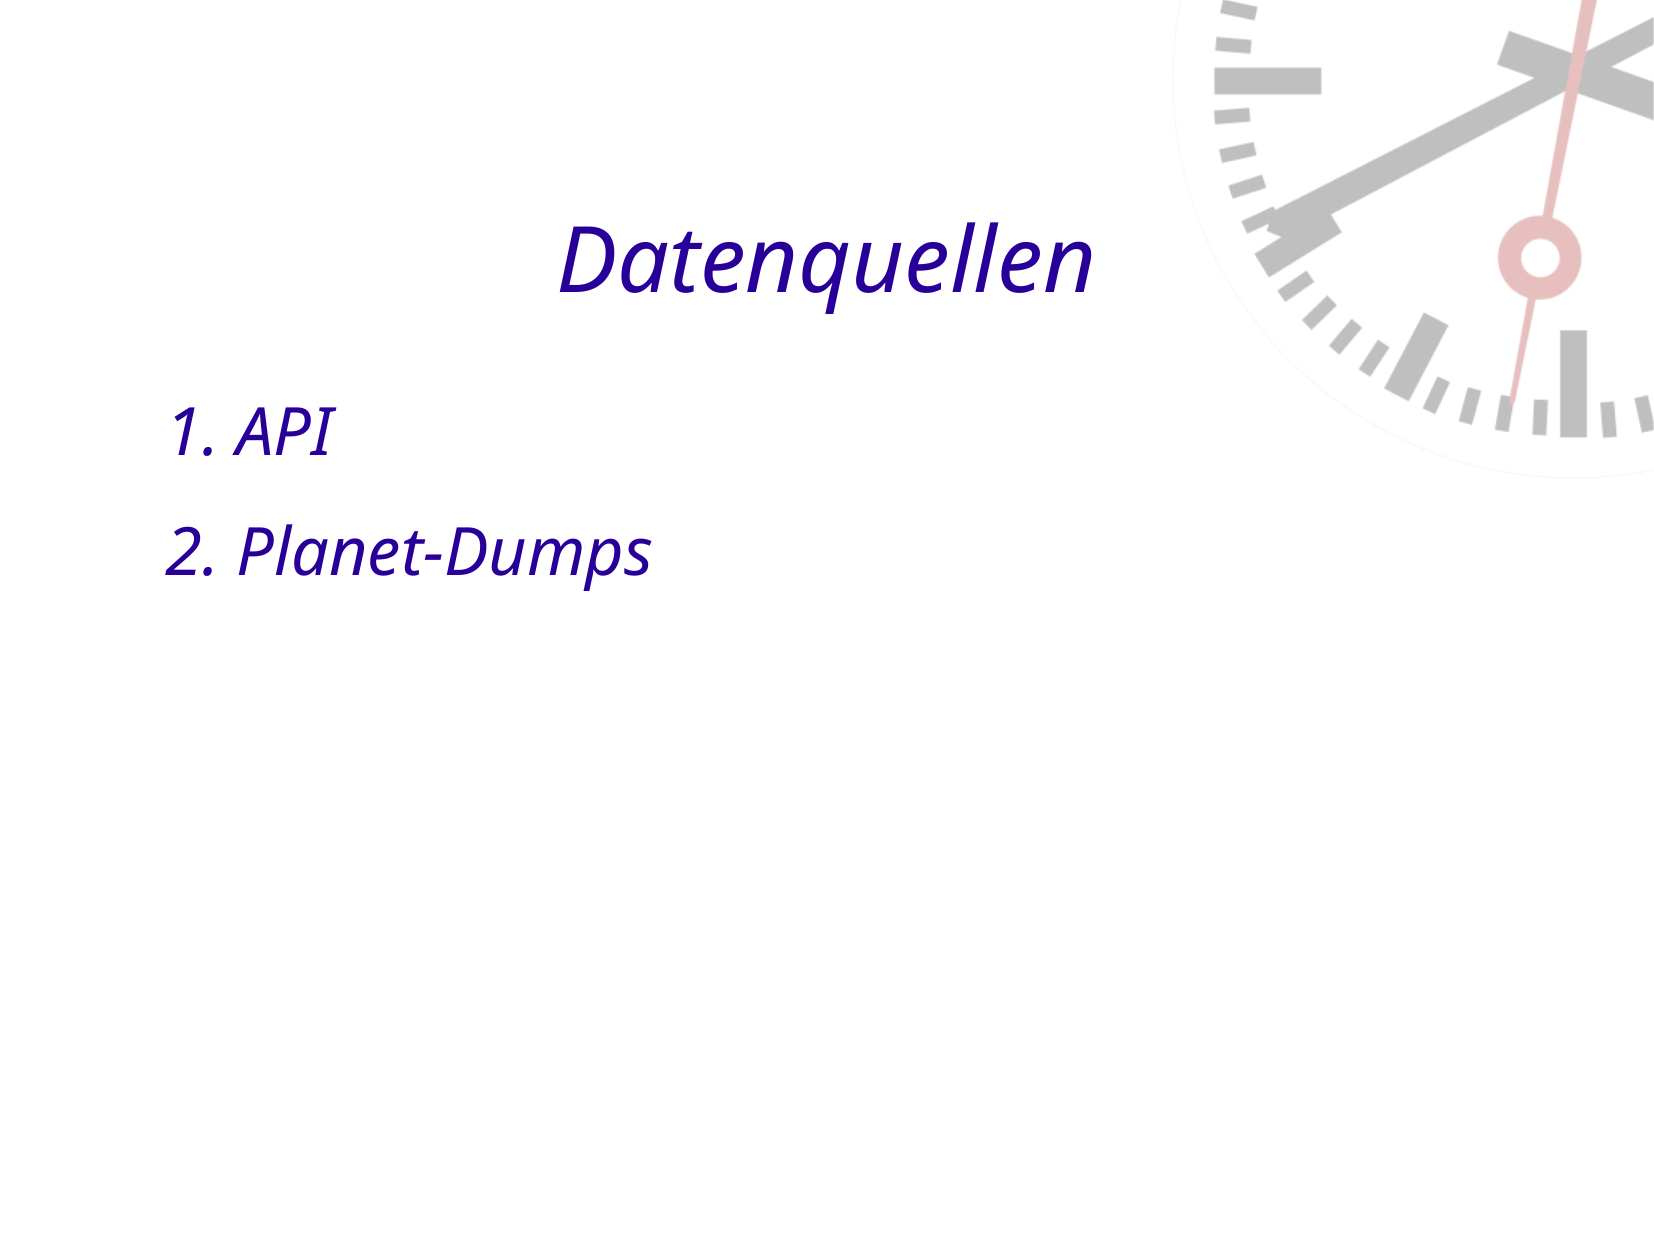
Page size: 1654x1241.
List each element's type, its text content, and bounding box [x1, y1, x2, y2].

title Datenquellen [147, 153, 1506, 361]
picture [0, 0, 1654, 1241]
list API Planet-Dumps [147, 383, 1506, 1188]
